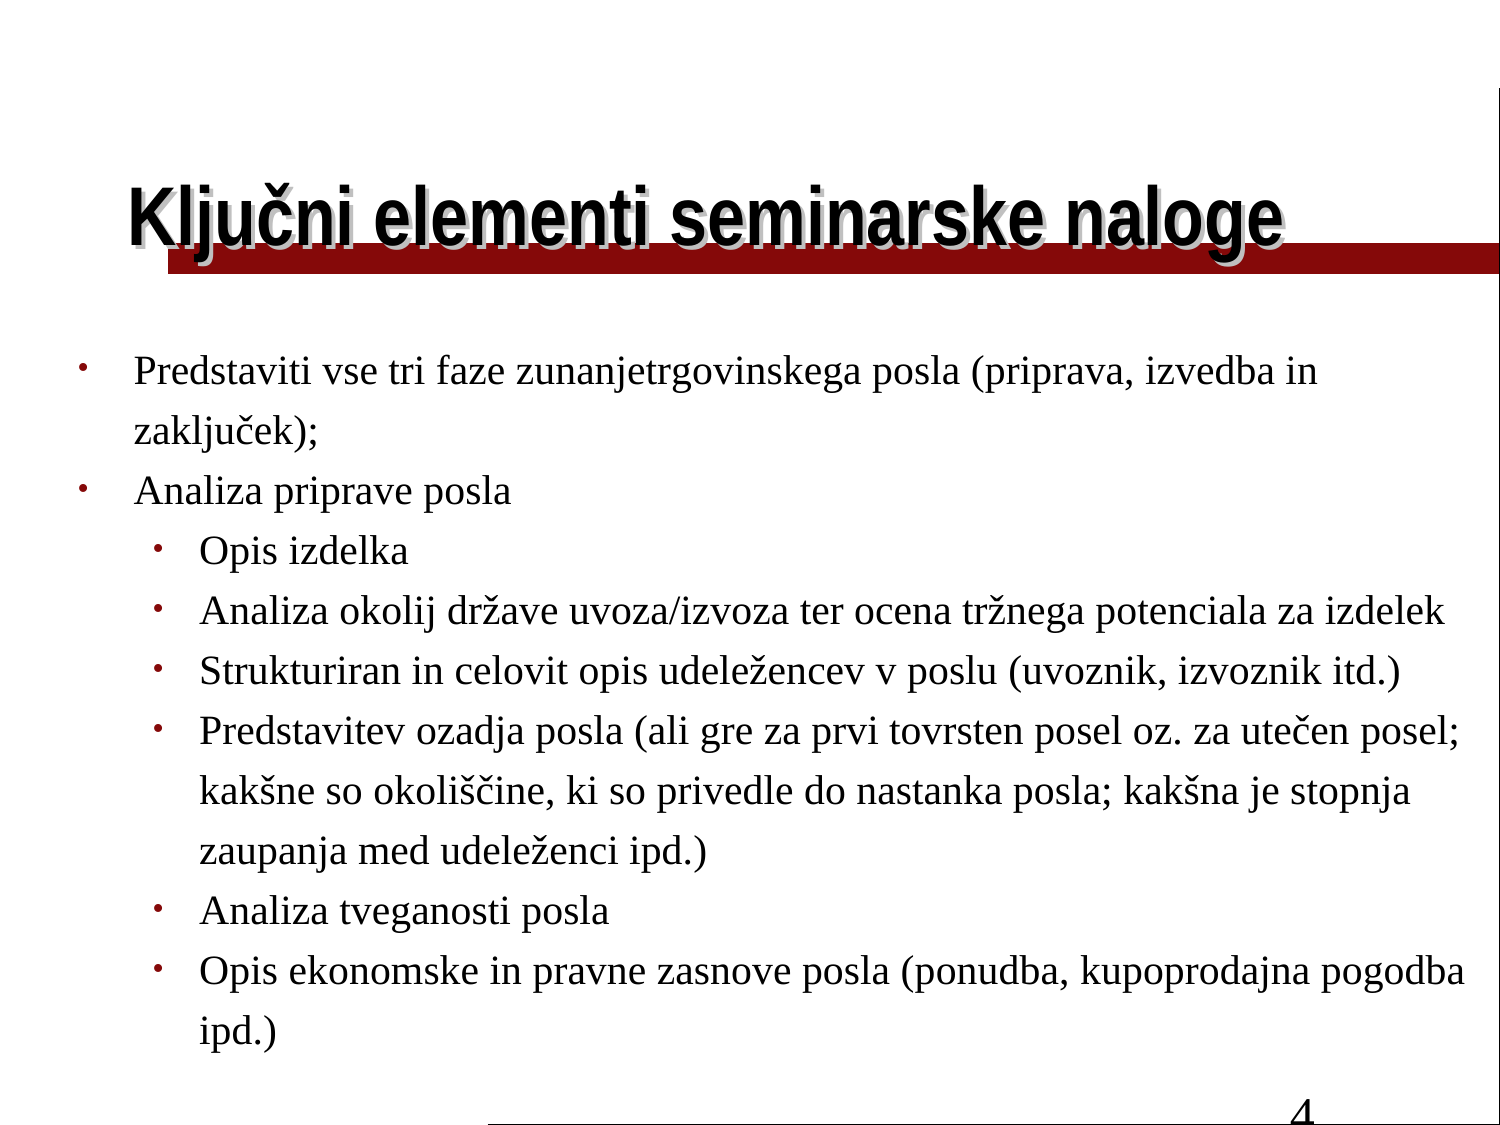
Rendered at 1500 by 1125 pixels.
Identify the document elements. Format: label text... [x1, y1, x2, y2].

title Ključni elementi seminarske naloge [112, 137, 1500, 288]
list Predstaviti vse tri faze zunanjetrgovinskega posla (priprava, izvedba in zaključek); Analiza priprave posla Opis izdelka Analiza okolij države uvoza/izvoza ter ocena tržnega potenciala za izdelek Strukturiran in celovit opis udeležencev v poslu (uvoznik, izvoznik itd.) Predstavitev ozadja posla (ali gre za prvi tovrsten posel oz. za utečen posel; kakšne so okoliščine, ki so privedle do nastanka posla; kakšna je stopnja zaupanja med udeleženci ipd.) Analiza tveganosti posla Opis ekonomske in pravne zasnove posla (ponudba, kupoprodajna pogodba ipd.) [62, 324, 1500, 1125]
